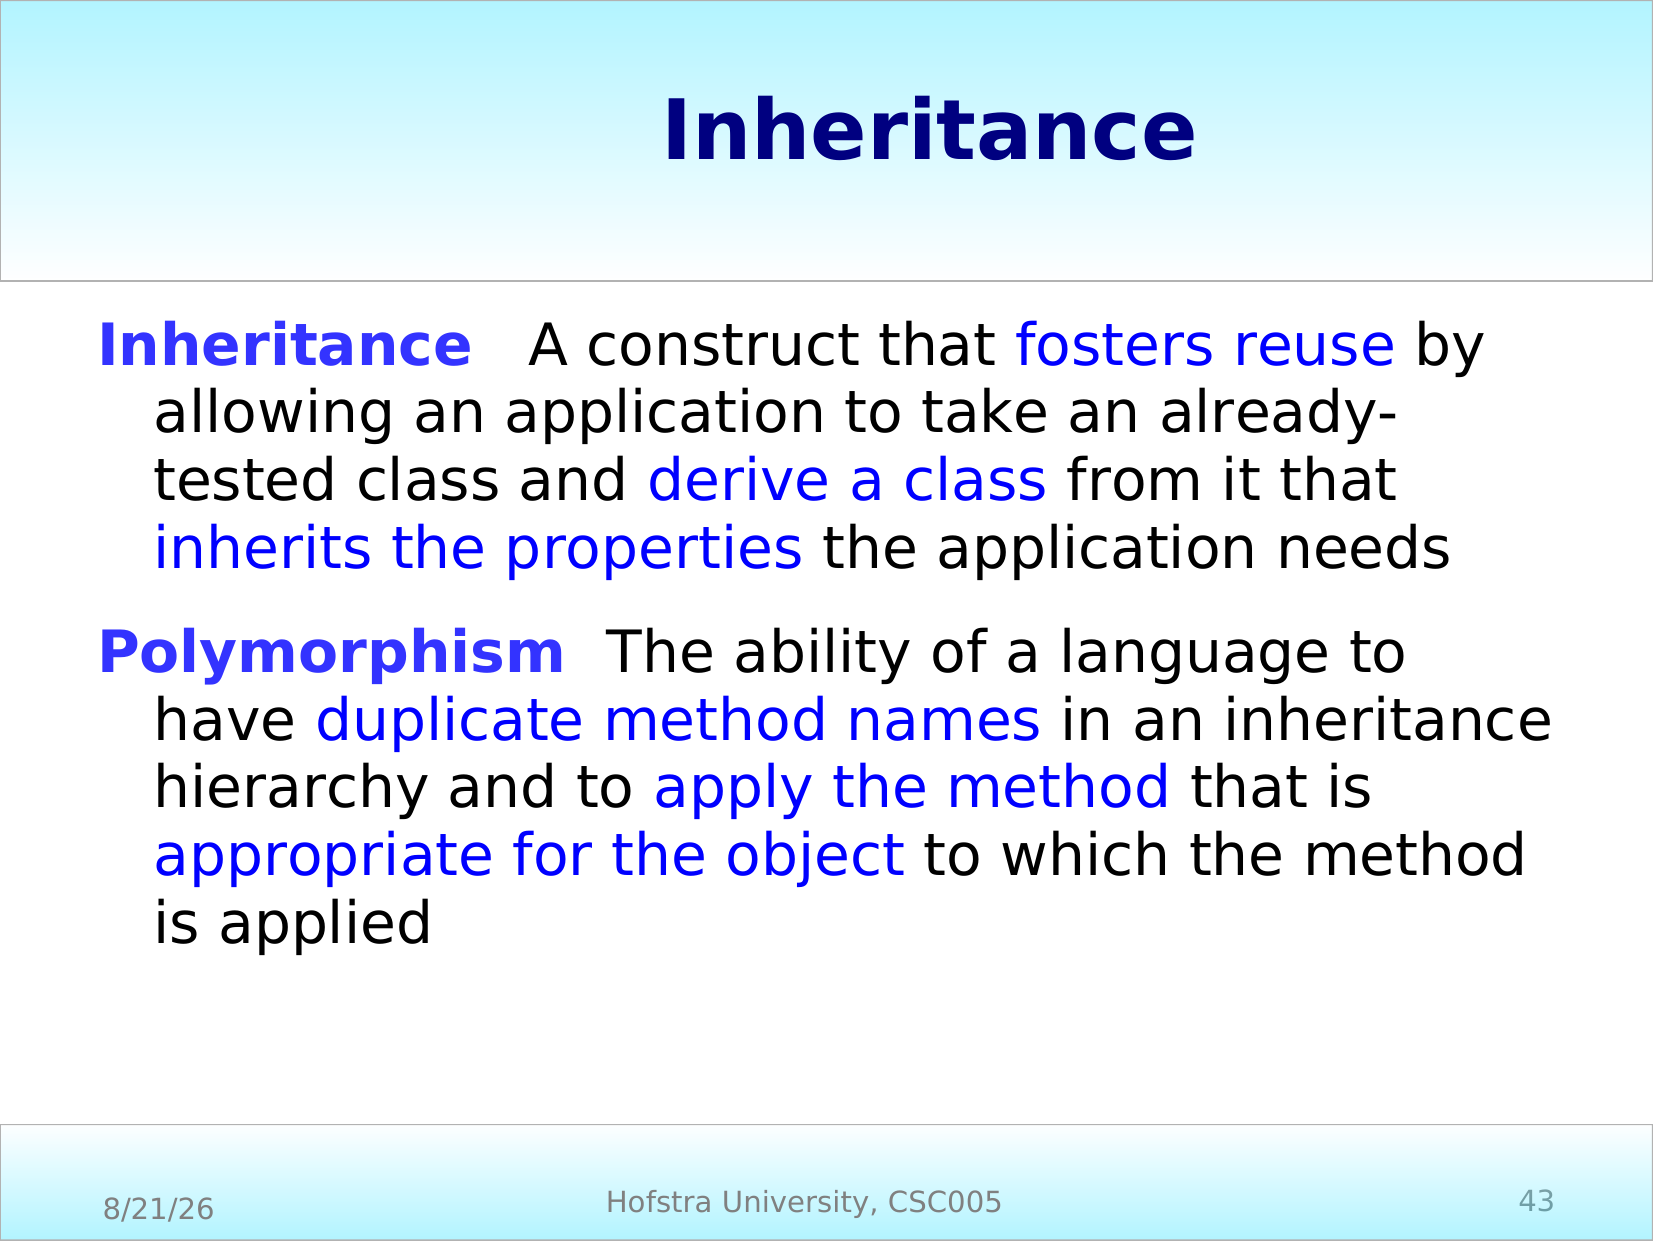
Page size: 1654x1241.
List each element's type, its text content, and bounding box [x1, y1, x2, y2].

title Inheritance [247, 27, 1612, 235]
list Inheritance A construct that fosters reuse by allowing an application to take an already-tested class and derive a class from it that inherits the properties the application needs Polymorphism The ability of a language to have duplicate method names in an inheritance hierarchy and to apply the method that is appropriate for the object to which the method is applied [82, 303, 1571, 1133]
